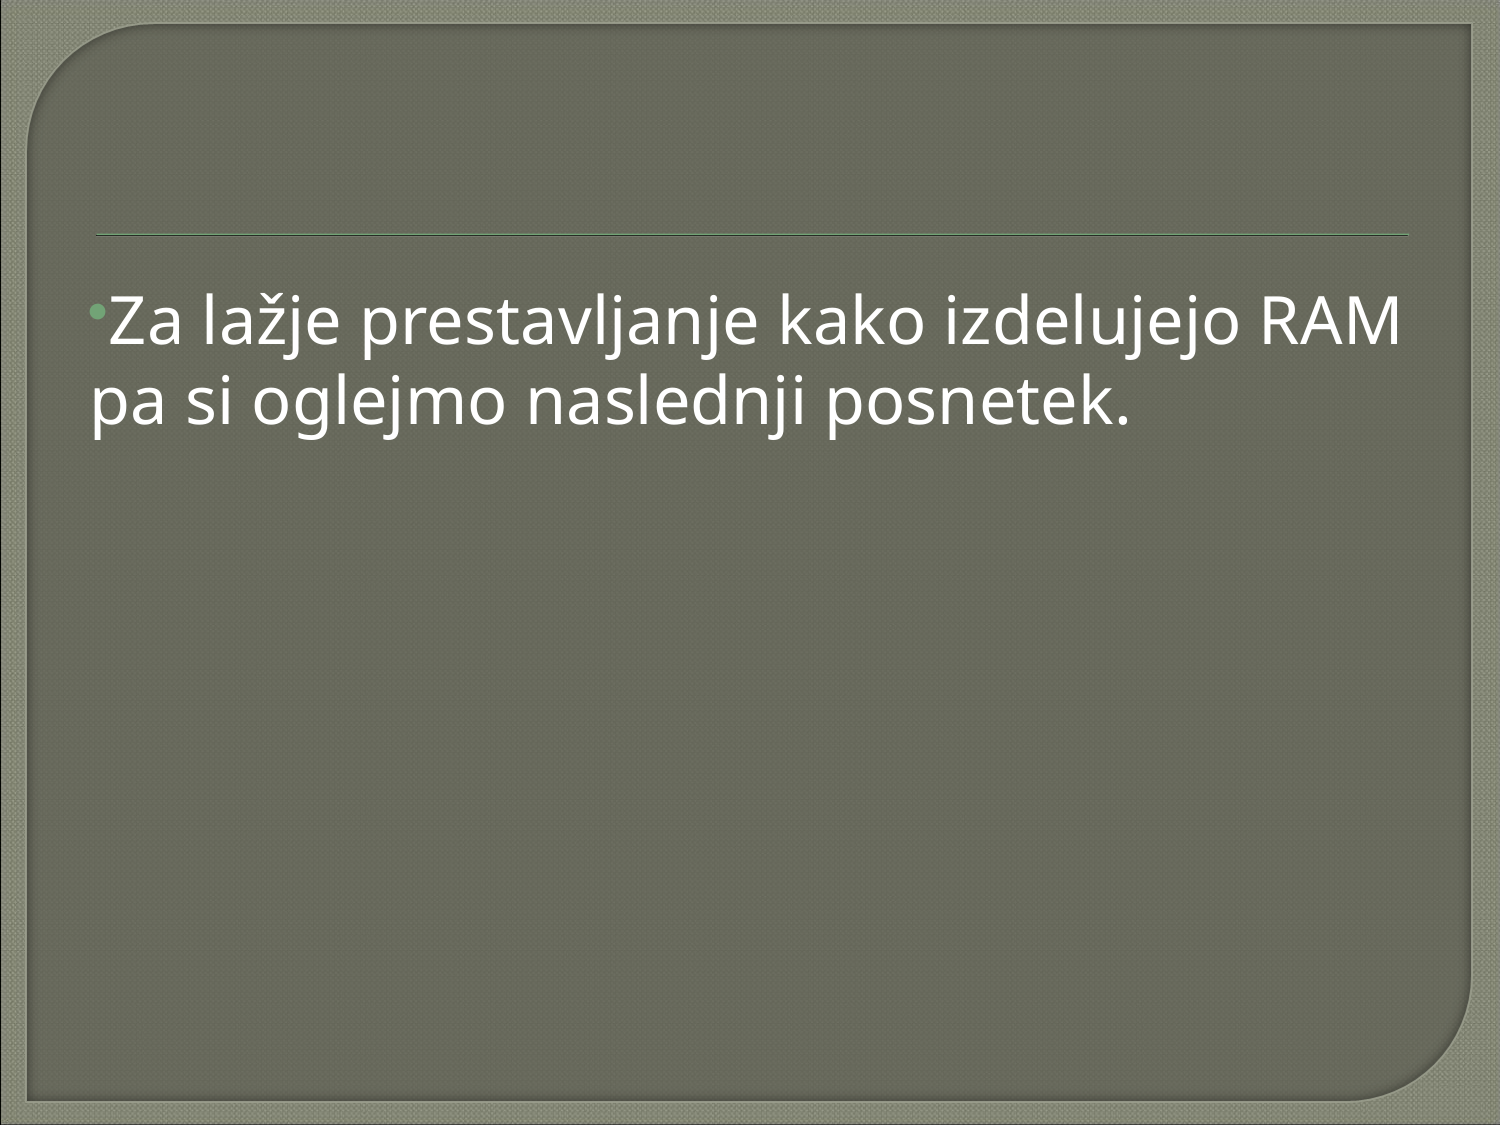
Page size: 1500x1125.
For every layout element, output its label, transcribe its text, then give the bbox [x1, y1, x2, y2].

picture [0, 0, 1500, 1125]
list Za lažje prestavljanje kako izdelujejo RAM pa si oglejmo naslednji posnetek. [75, 270, 1425, 1013]
